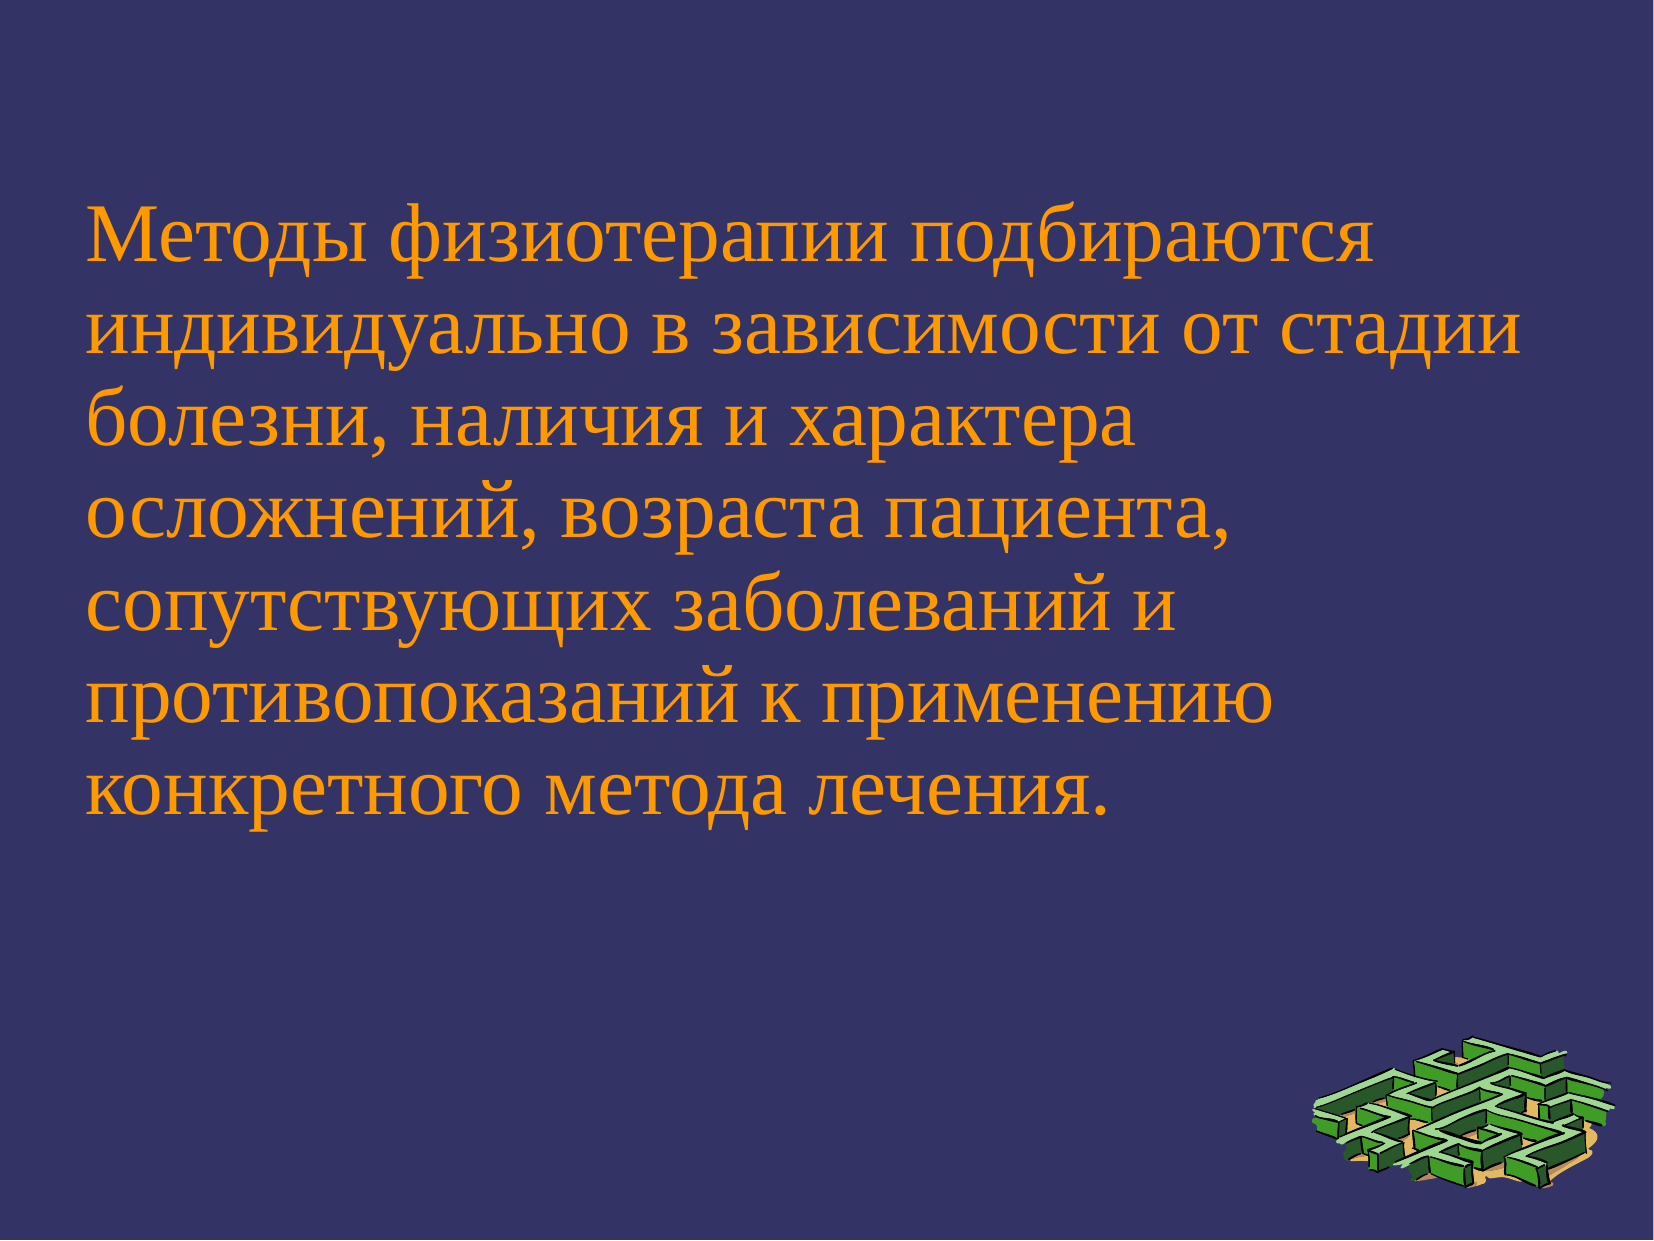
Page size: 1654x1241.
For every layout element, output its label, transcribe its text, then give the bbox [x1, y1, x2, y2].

text_box Методы физиотерапии подбираются индивидуально в зависимости от стадии болезни, наличия и характера осложнений, возраста пациента, сопутствующих заболеваний и противопоказаний к применению конкретного метода лечения. [70, 71, 1607, 1099]
